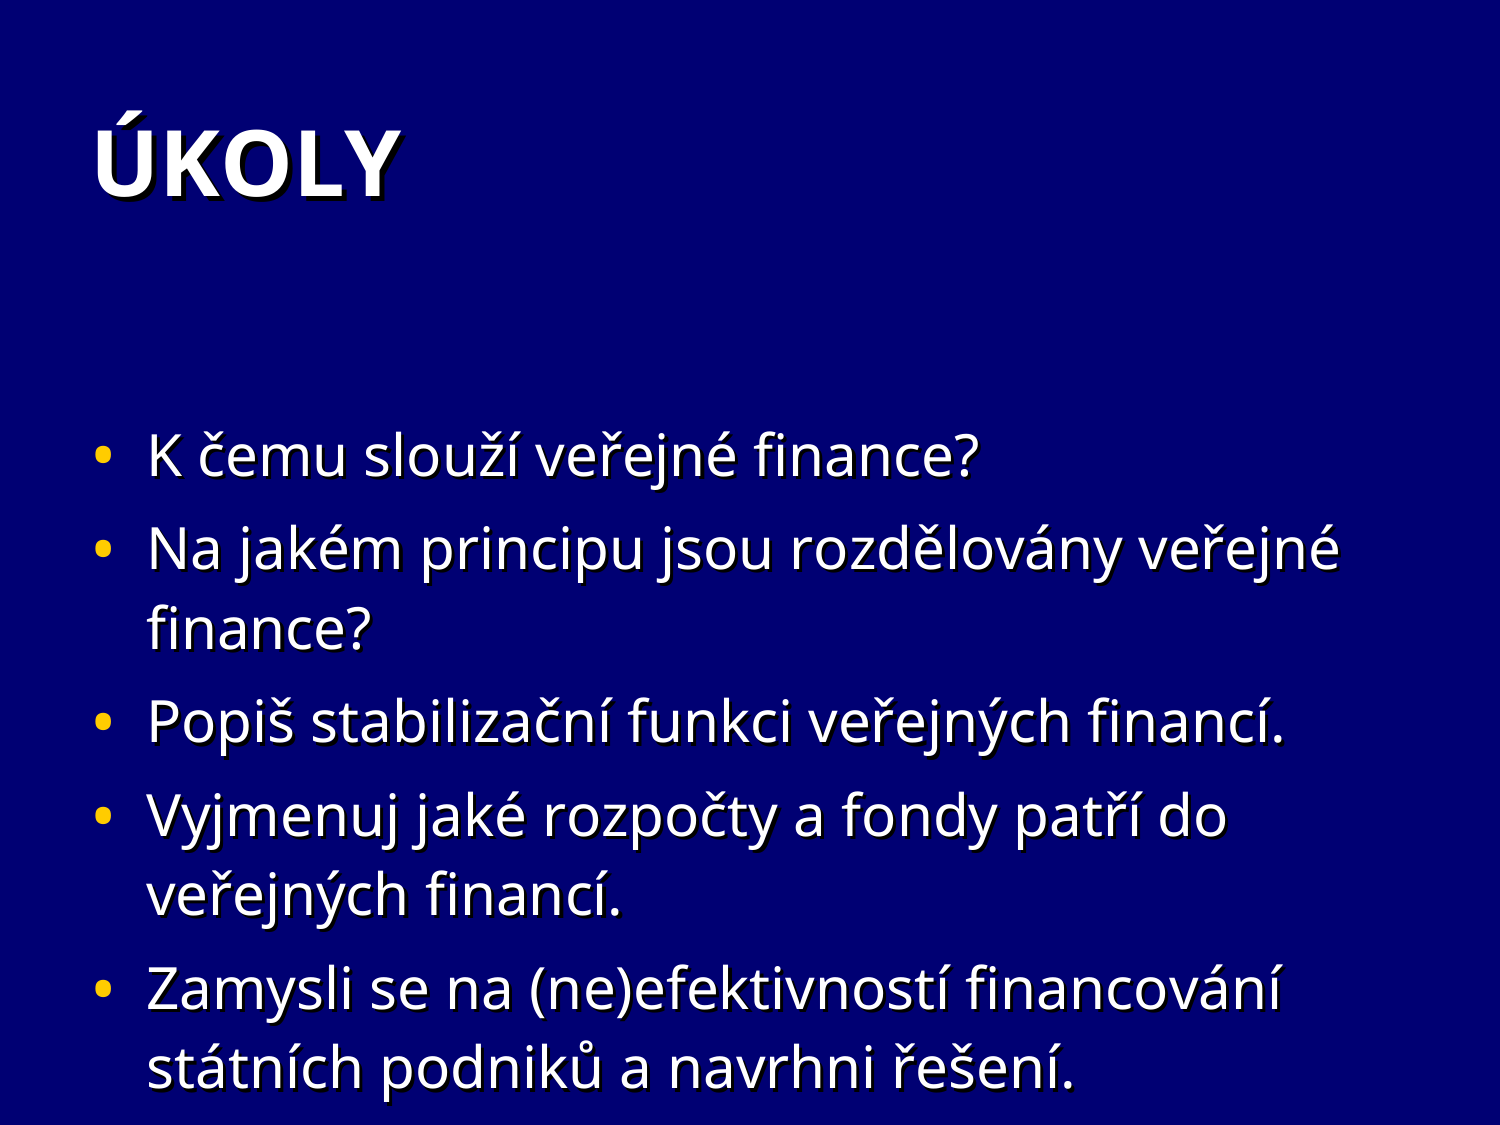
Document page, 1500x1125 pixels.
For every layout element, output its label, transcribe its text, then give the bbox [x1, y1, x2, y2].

title ÚKOLY [75, 47, 1426, 276]
list K čemu slouží veřejné finance? Na jakém principu jsou rozdělovány veřejné finance? Popiš stabilizační funkci veřejných financí. Vyjmenuj jaké rozpočty a fondy patří do veřejných financí. Zamysli se na (ne)efektivností financování státních podniků a navrhni řešení. [75, 312, 1426, 1115]
